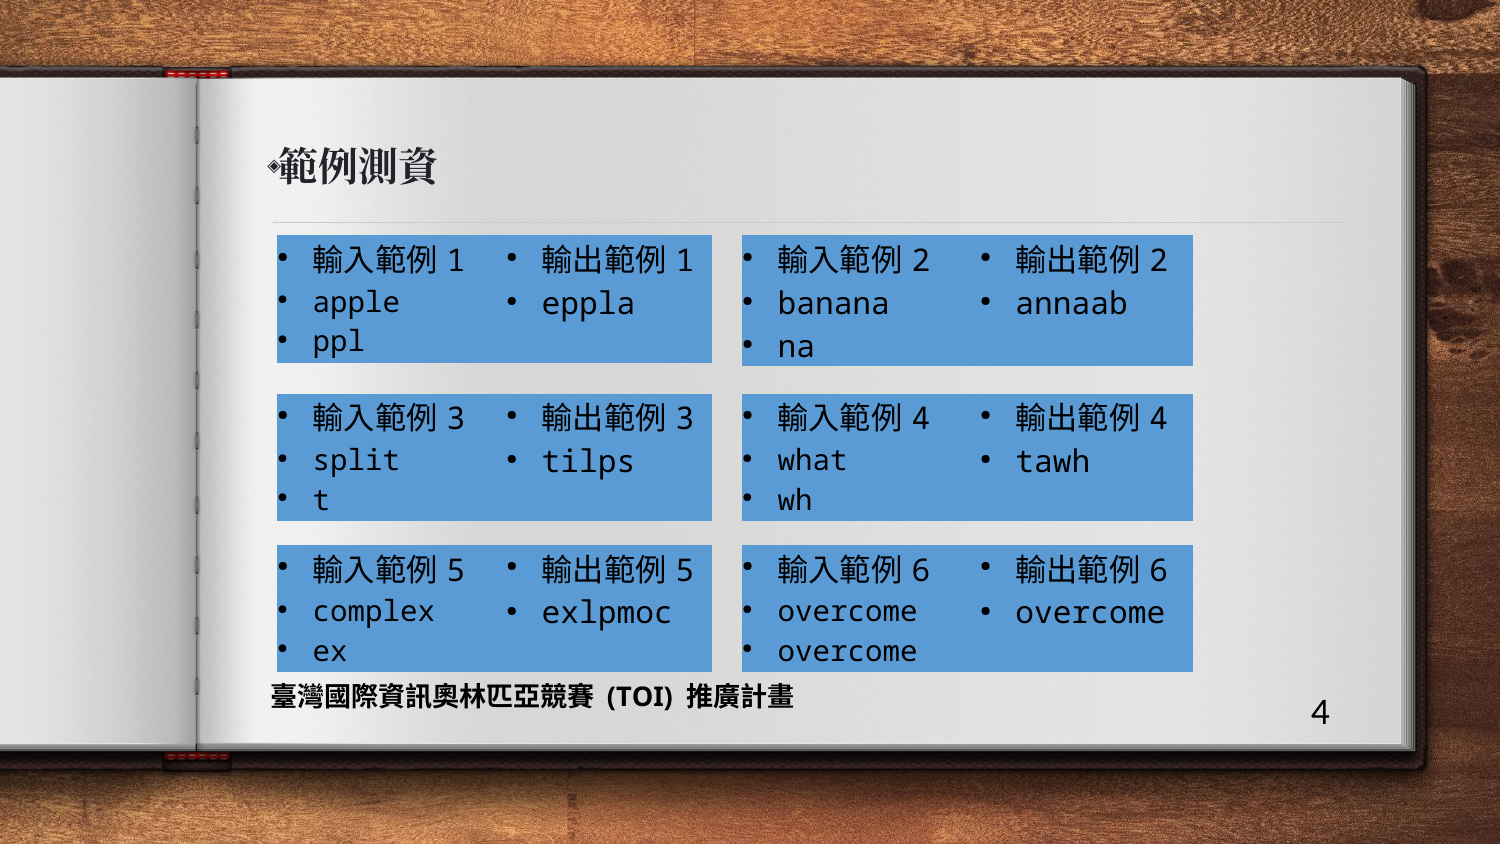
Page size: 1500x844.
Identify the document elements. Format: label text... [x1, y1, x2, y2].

table_header 輸入範例1 apple ppl [277, 235, 506, 363]
table_header 輸出範例1 eppla [506, 235, 712, 363]
table_header 輸出範例6 overcome [980, 545, 1193, 672]
table_header 輸入範例2 banana na [742, 235, 980, 366]
table_header 輸出範例3 tilps [506, 394, 712, 521]
table_header 輸出範例2 annaab [980, 235, 1193, 366]
table_header 輸出範例4 tawh [980, 394, 1193, 521]
table_header 輸入範例5 complex ex [277, 545, 506, 672]
table_header 輸出範例5 exlpmoc [506, 545, 712, 672]
text_box [1295, 672, 1386, 737]
table_header 輸入範例3 split t [277, 394, 506, 521]
list 範例測資 [252, 126, 1194, 205]
table_header 輸入範例4 what wh [742, 394, 980, 521]
table_header 輸入範例6 overcome overcome [742, 545, 980, 672]
